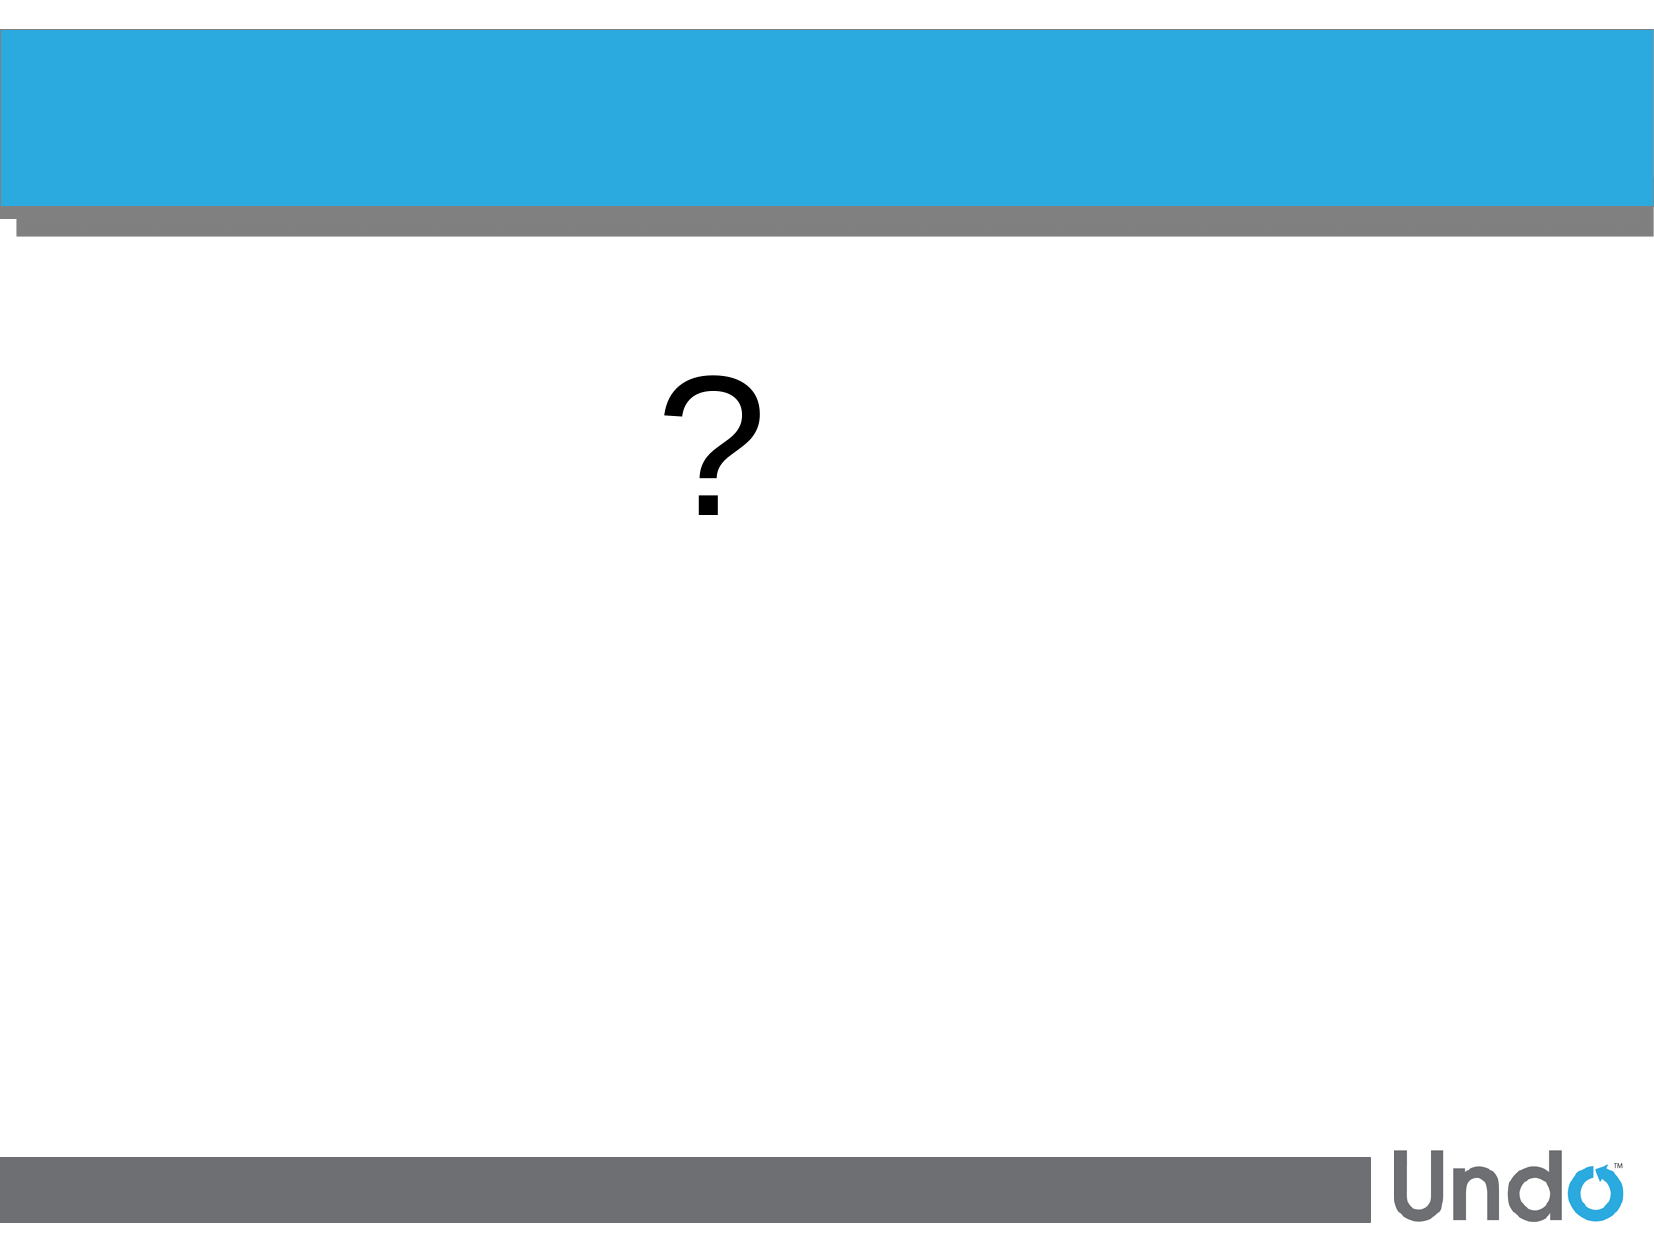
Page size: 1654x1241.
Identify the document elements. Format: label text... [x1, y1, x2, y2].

list ? [544, 325, 1654, 1241]
